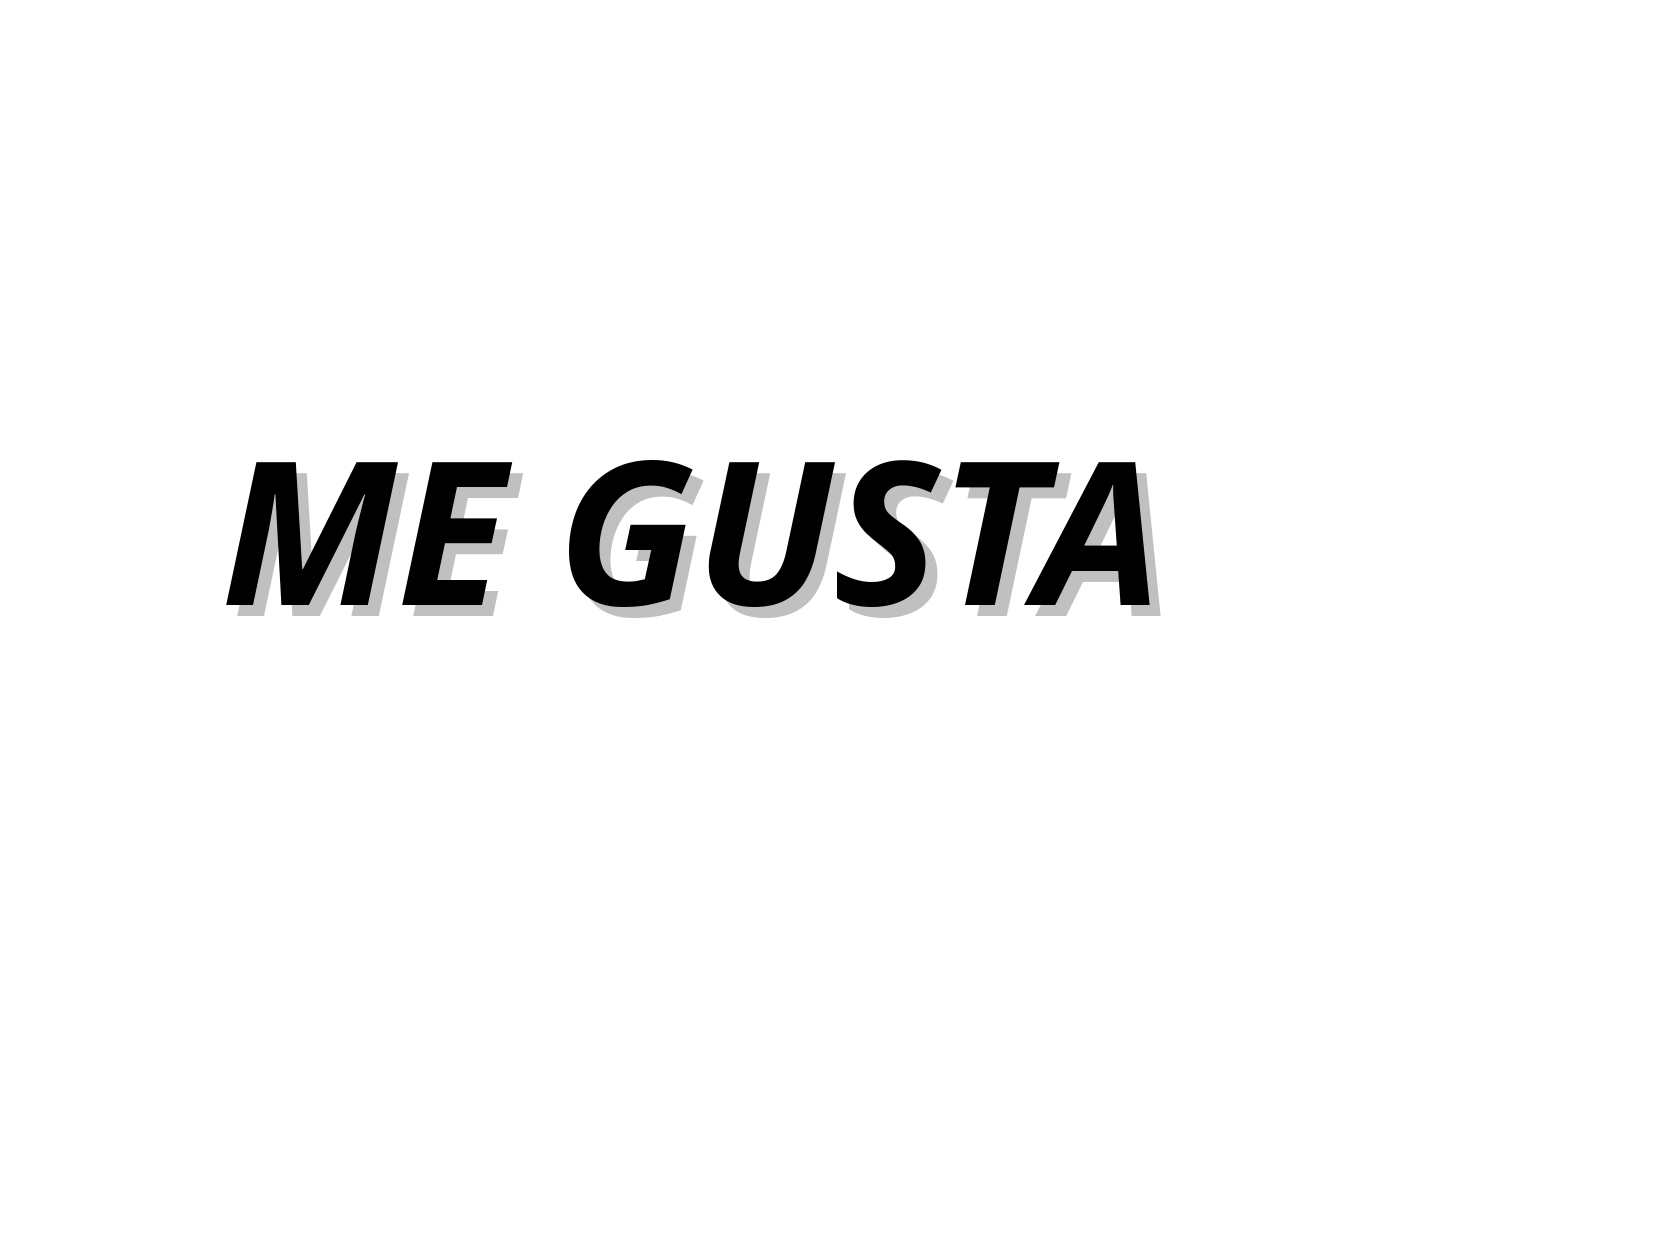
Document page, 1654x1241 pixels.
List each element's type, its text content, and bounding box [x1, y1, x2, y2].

text_box ME GUSTA [206, 383, 1565, 628]
